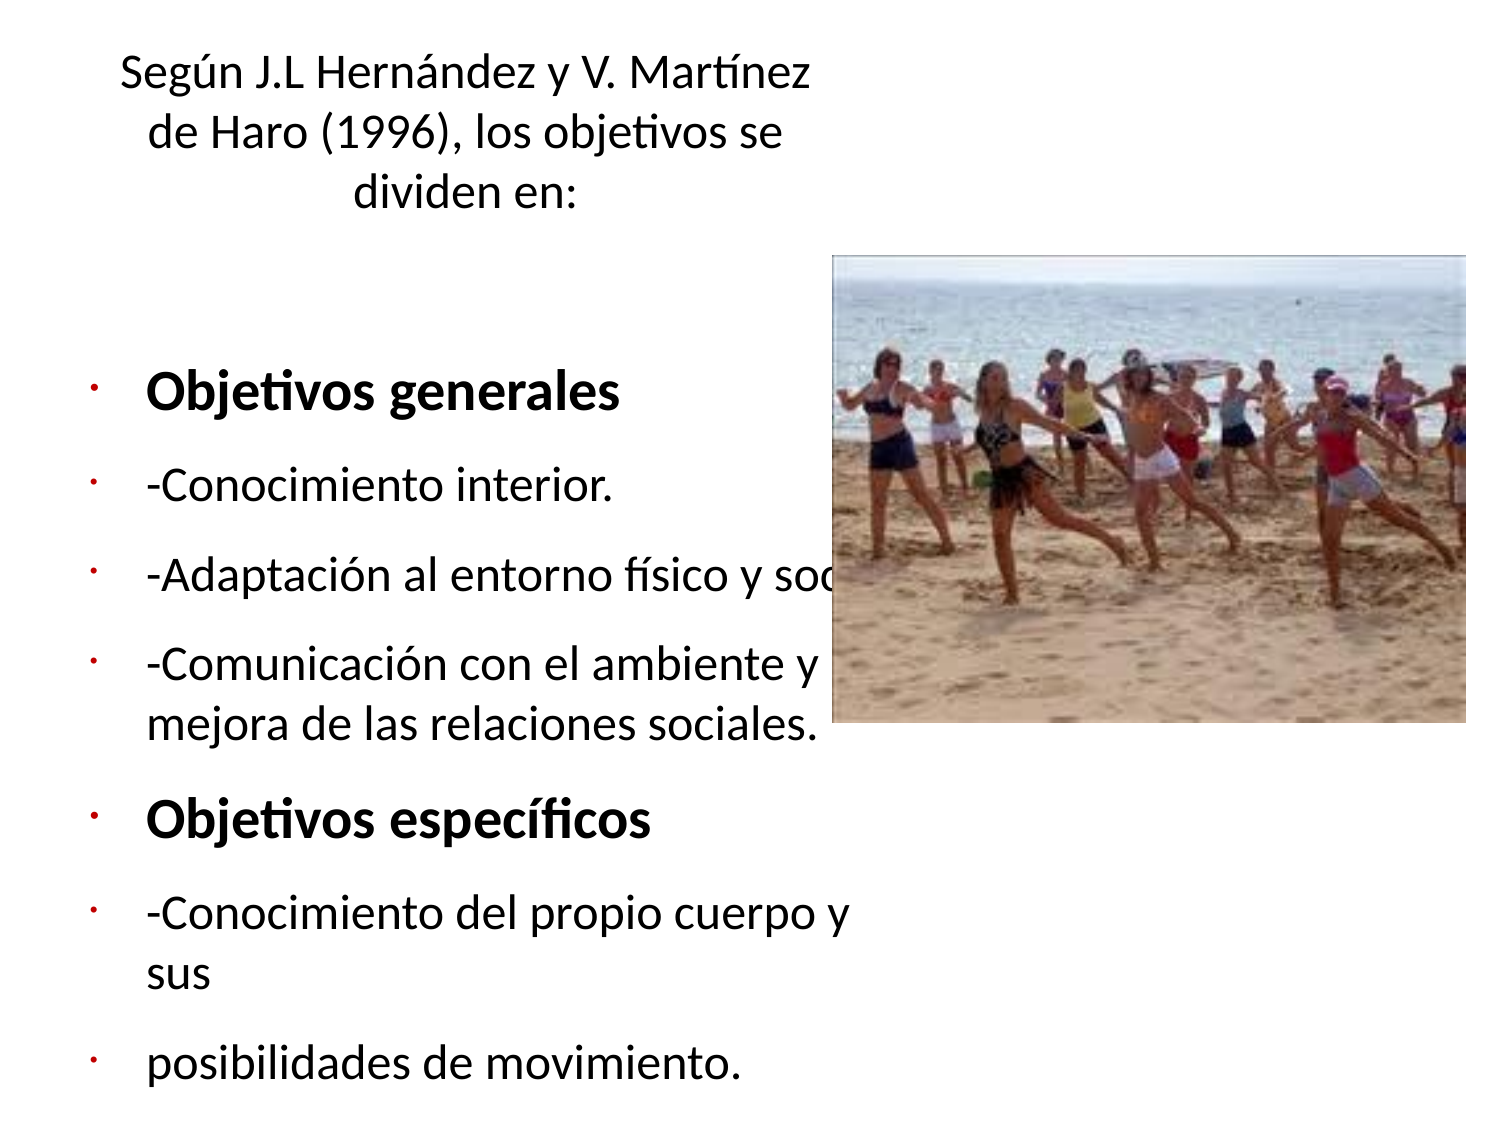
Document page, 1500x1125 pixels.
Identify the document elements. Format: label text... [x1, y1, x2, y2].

title Según J.L Hernández y V. Martínez de Haro (1996), los objetivos se dividen en: [75, 30, 857, 235]
list Objetivos generales -Conocimiento interior. -Adaptación al entorno físico y social -Comunicación con el ambiente y mejora de las relaciones sociales. Objetivos específicos -Conocimiento del propio cuerpo y sus posibilidades de movimiento. -Mejoramiento de la salud. -Educación para el ocio. [75, 235, 904, 1071]
picture [832, 255, 1466, 723]
